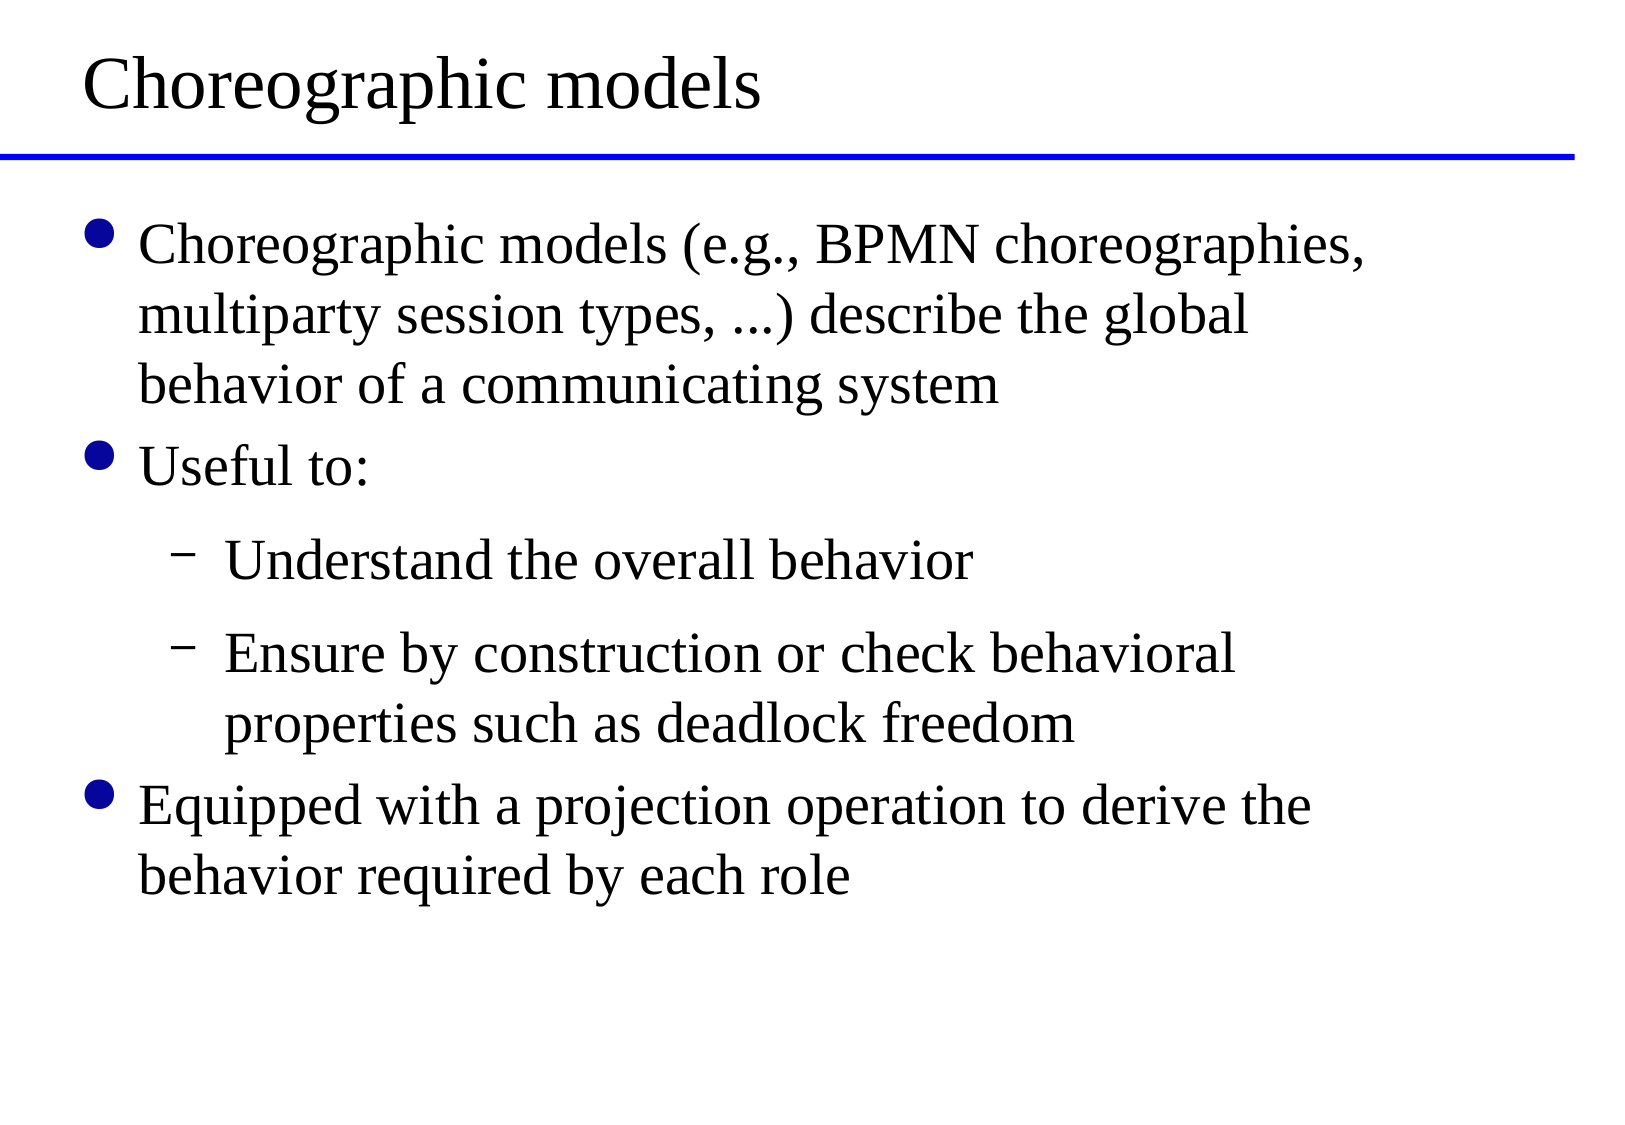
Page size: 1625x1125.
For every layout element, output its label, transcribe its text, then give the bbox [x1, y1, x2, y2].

list Choreographic models (e.g., BPMN choreographies, multiparty session types, ...) describe the global behavior of a communicating system Useful to: Understand the overall behavior Ensure by construction or check behavioral properties such as deadlock freedom Equipped with a projection operation to derive the behavior required by each role [67, 198, 1478, 1061]
title Choreographic models [67, 27, 1544, 131]
